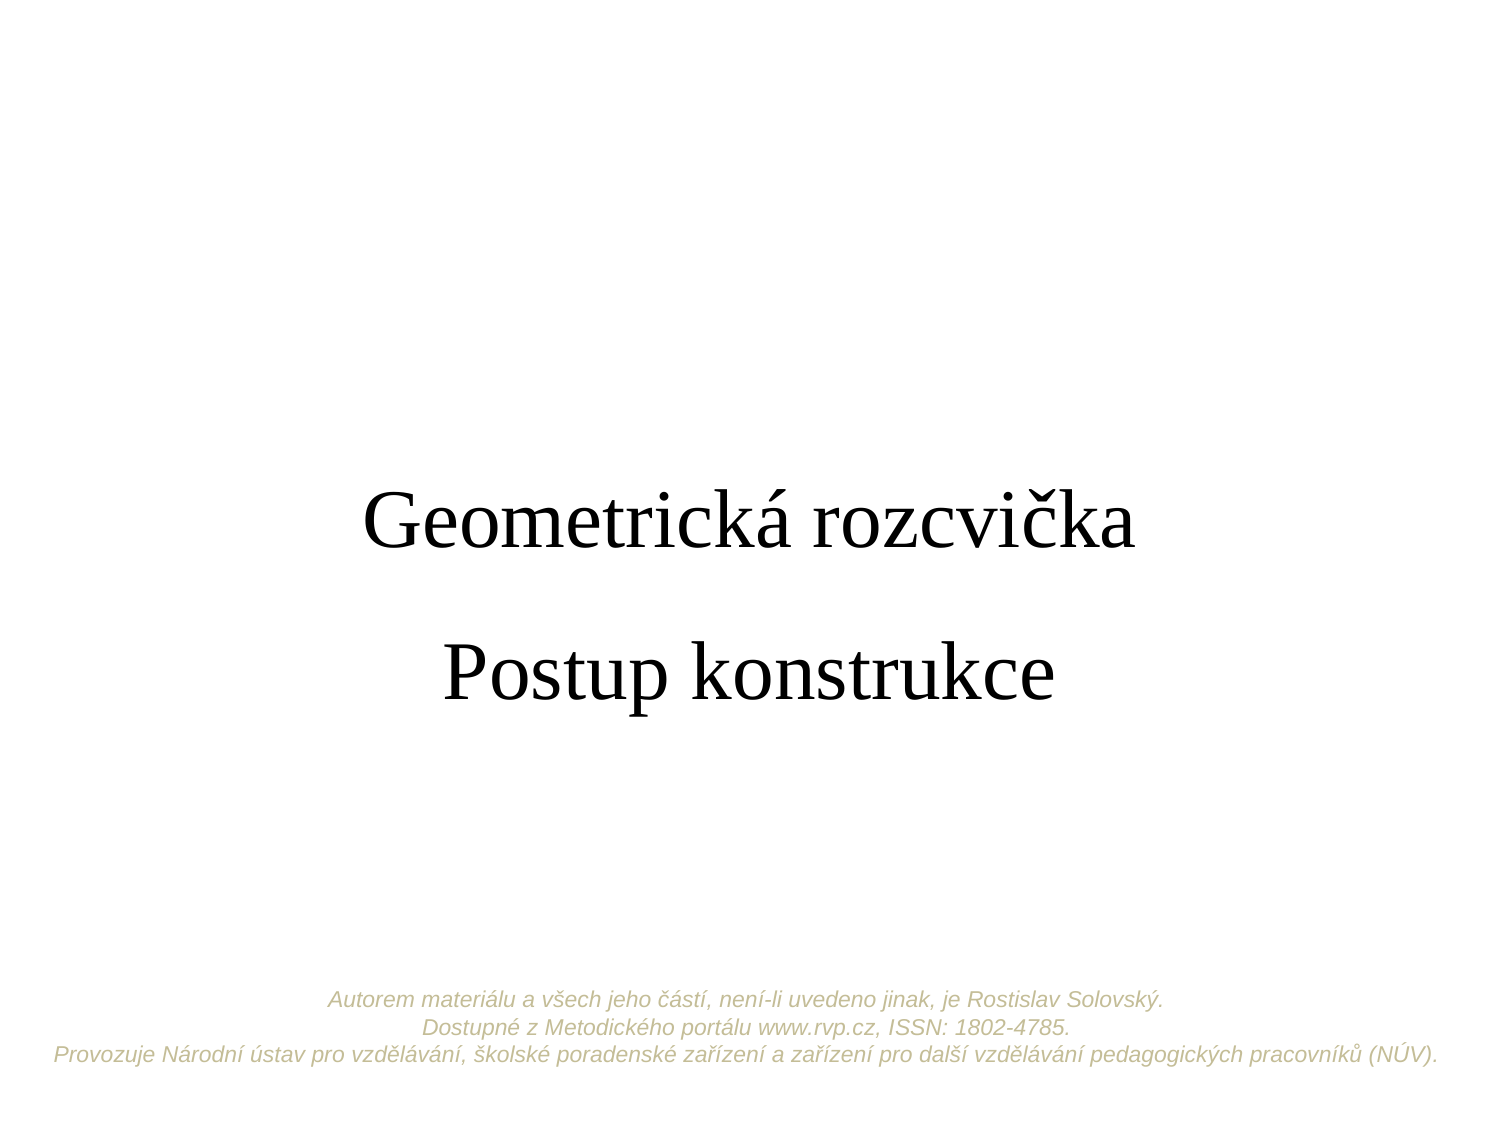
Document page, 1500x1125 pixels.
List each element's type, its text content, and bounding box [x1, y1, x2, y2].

text_box Geometrická rozcvička Postup konstrukce [0, 456, 1500, 724]
text_box Autorem materiálu a všech jeho částí, není-li uvedeno jinak, je Rostislav Solovský. Dostupné z Metodického portálu www.rvp.cz, ISSN: 1802-4785. Provozuje Národní ústav pro vzdělávání, školské poradenské zařízení a zařízení pro další vzdělávání pedagogických pracovníků (NÚV). [0, 977, 1500, 1076]
